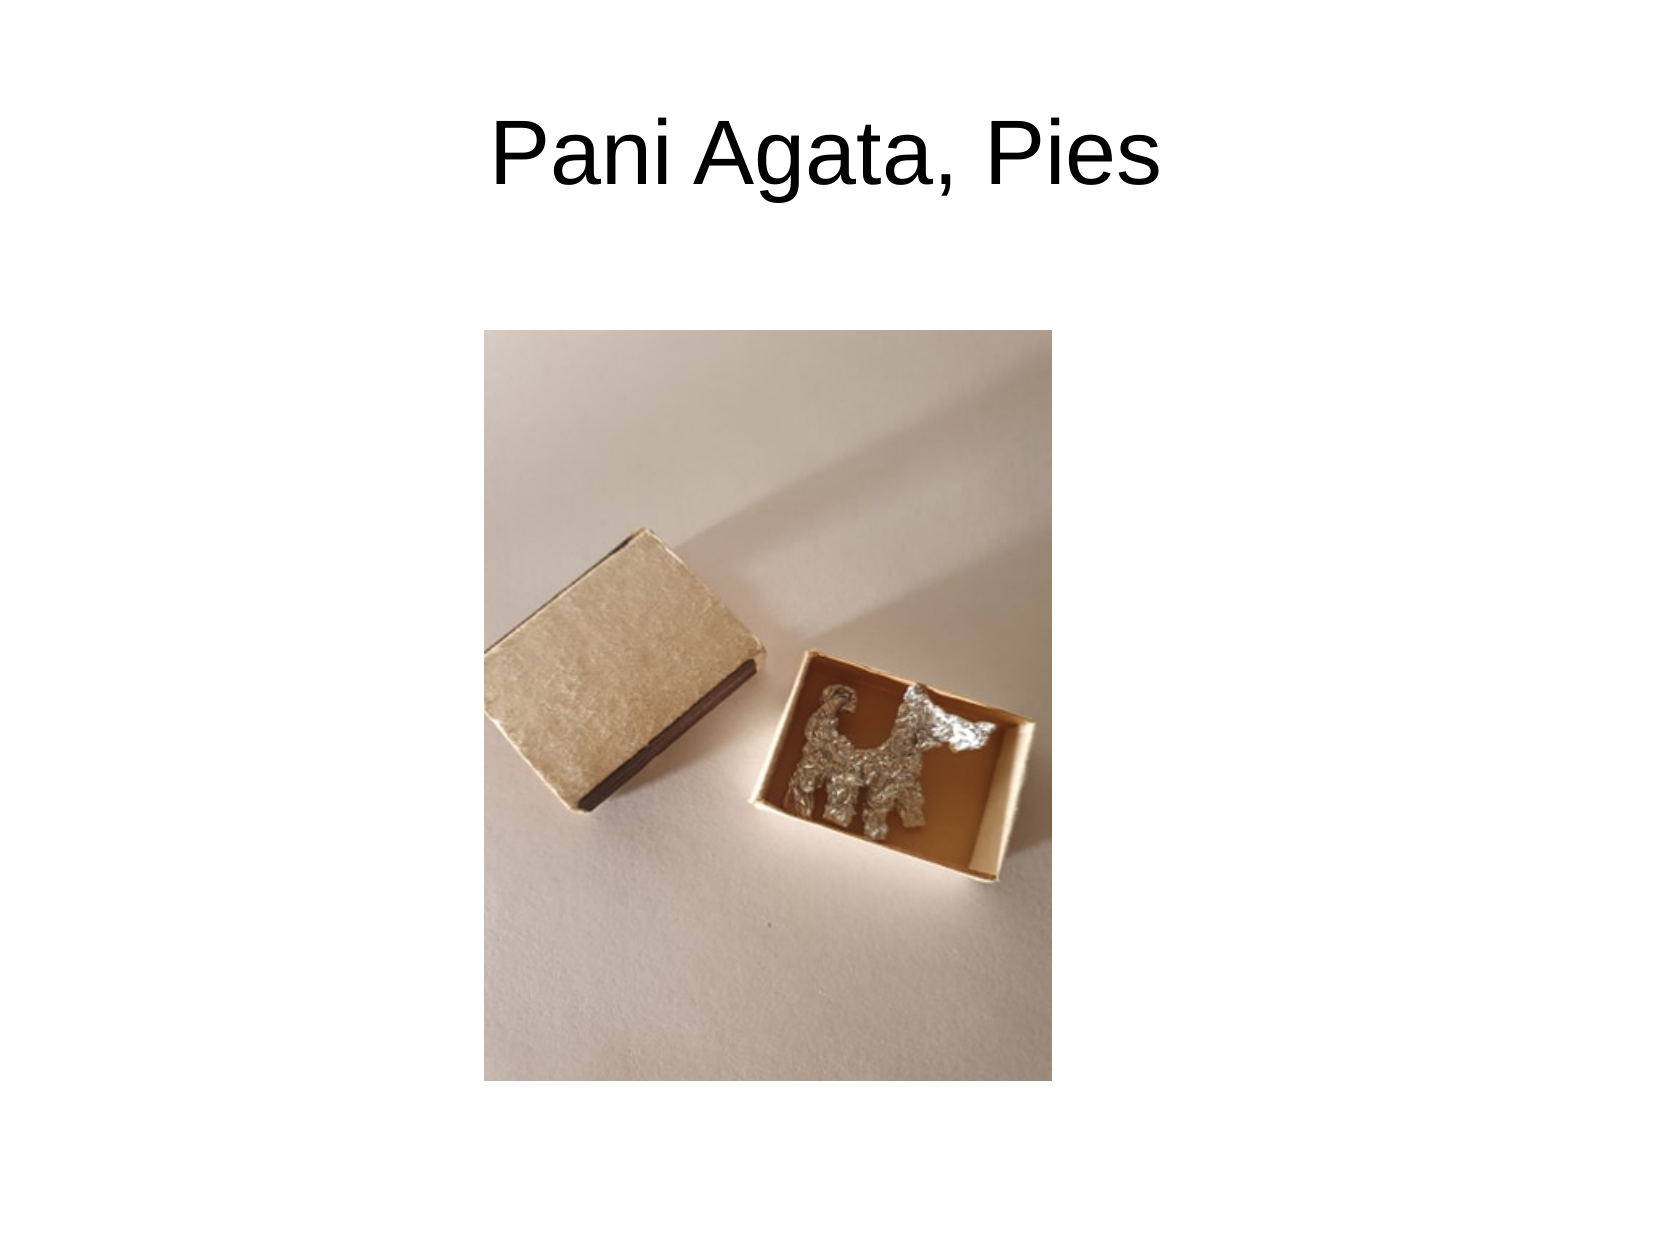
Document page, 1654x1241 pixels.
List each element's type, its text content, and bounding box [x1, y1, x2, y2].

picture [484, 330, 1052, 1081]
title Pani Agata, Pies [82, 49, 1571, 257]
